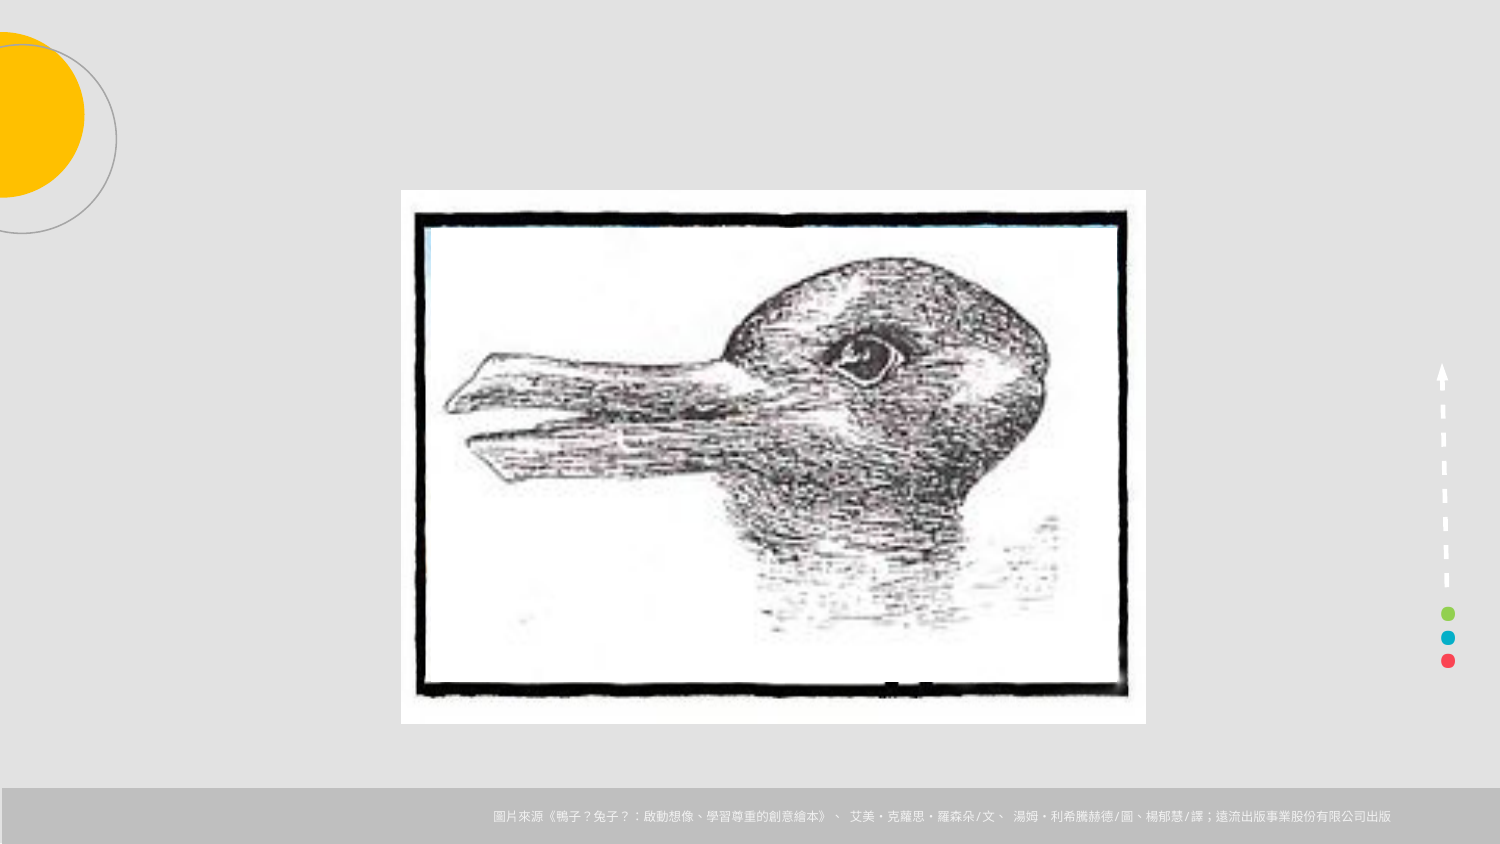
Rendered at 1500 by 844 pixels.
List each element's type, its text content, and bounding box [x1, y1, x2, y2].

text_box 圖片來源《鴨子？兔子？：啟動想像、學習尊重的創意繪本》、 艾美‧克蘿思‧羅森朵/文、 湯姆‧利希騰赫德/圖、楊郁慧/譯；遠流出版事業股份有限公司出版 [478, 801, 1500, 832]
picture [401, 190, 1146, 724]
